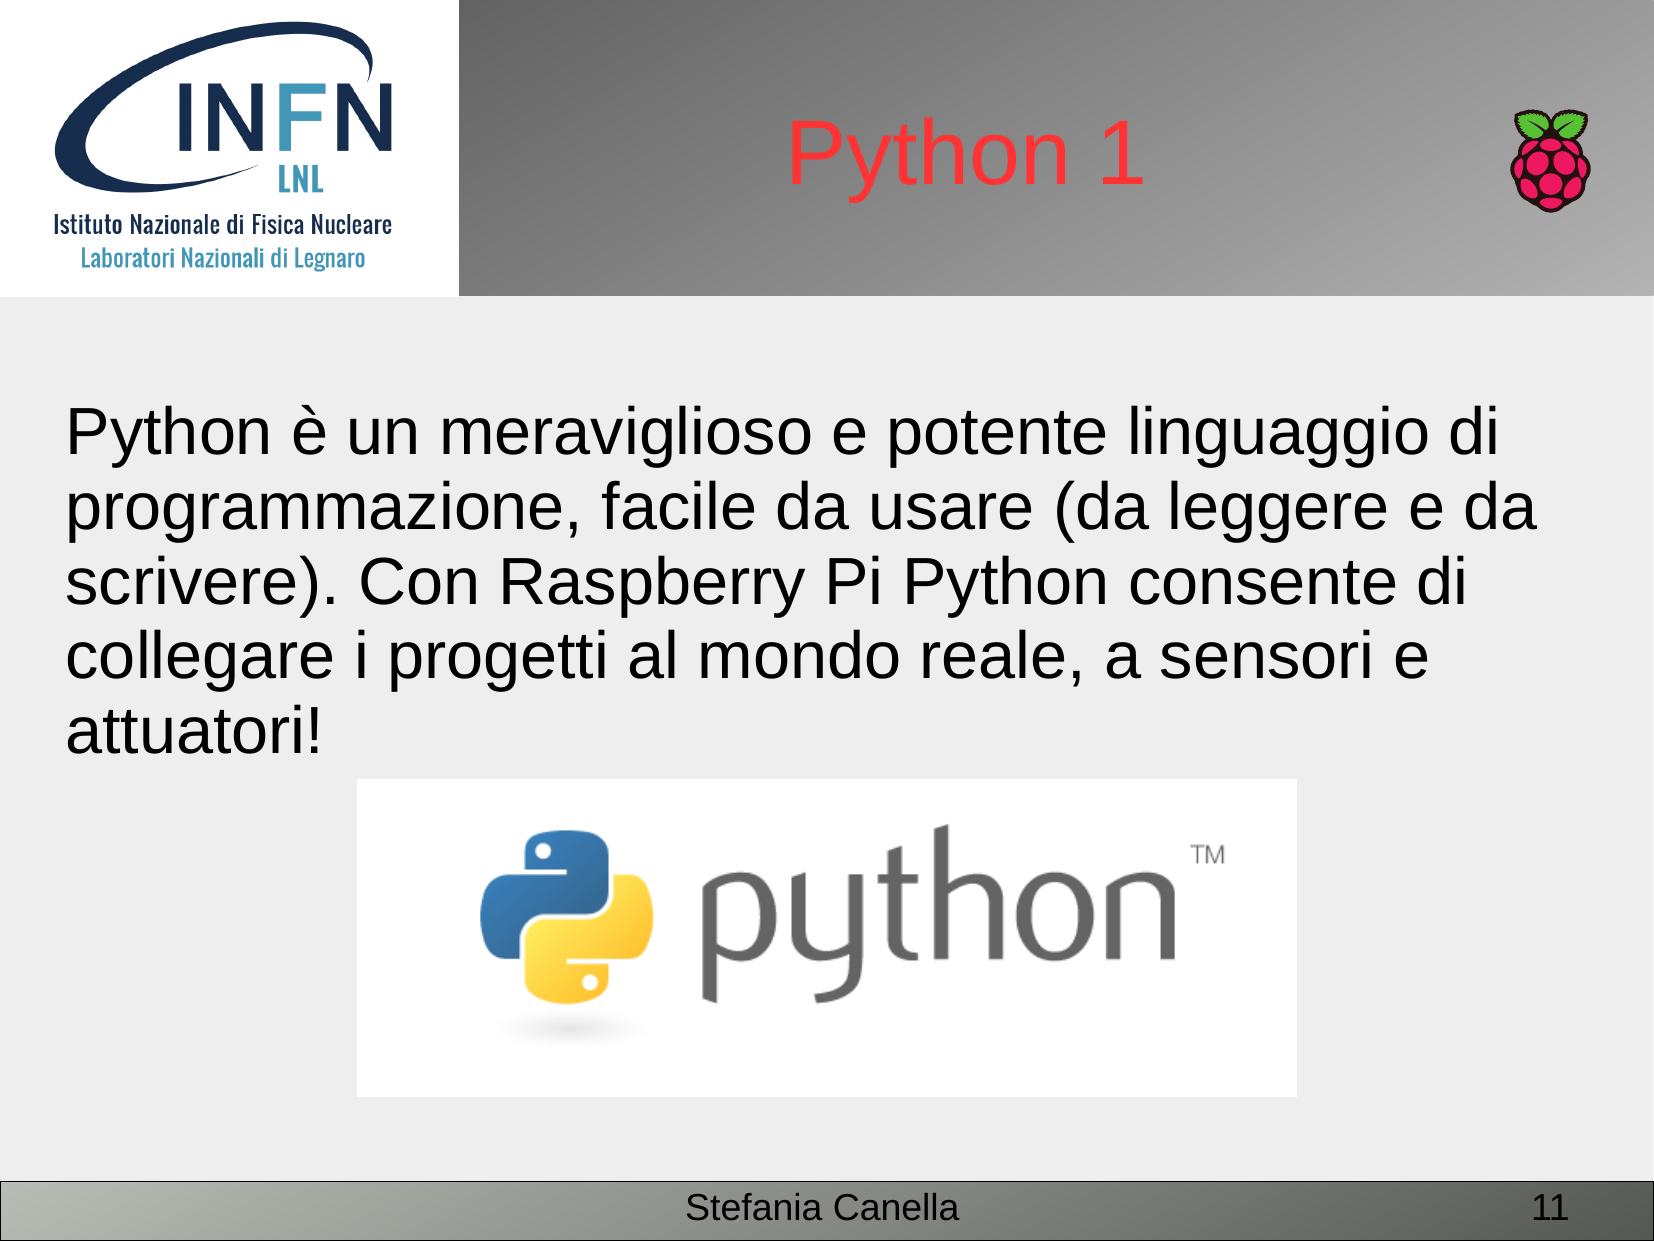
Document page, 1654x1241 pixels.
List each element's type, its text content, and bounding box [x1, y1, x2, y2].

text_box [0, 1181, 670, 1241]
text_box [984, 1181, 1516, 1241]
text_box [459, 0, 1654, 296]
picture [357, 779, 1297, 1097]
title Python 1 [459, 49, 1571, 257]
text_box <number> [1516, 1178, 1654, 1241]
picture [0, 0, 459, 297]
subtitle Python è un meraviglioso e potente linguaggio di programmazione, facile da usare (da leggere e da scrivere). Con Raspberry Pi Python consente di collegare i progetti al mondo reale, a sensori e attuatori! [65, 373, 1588, 789]
text_box Stefania Canella [670, 1178, 984, 1241]
